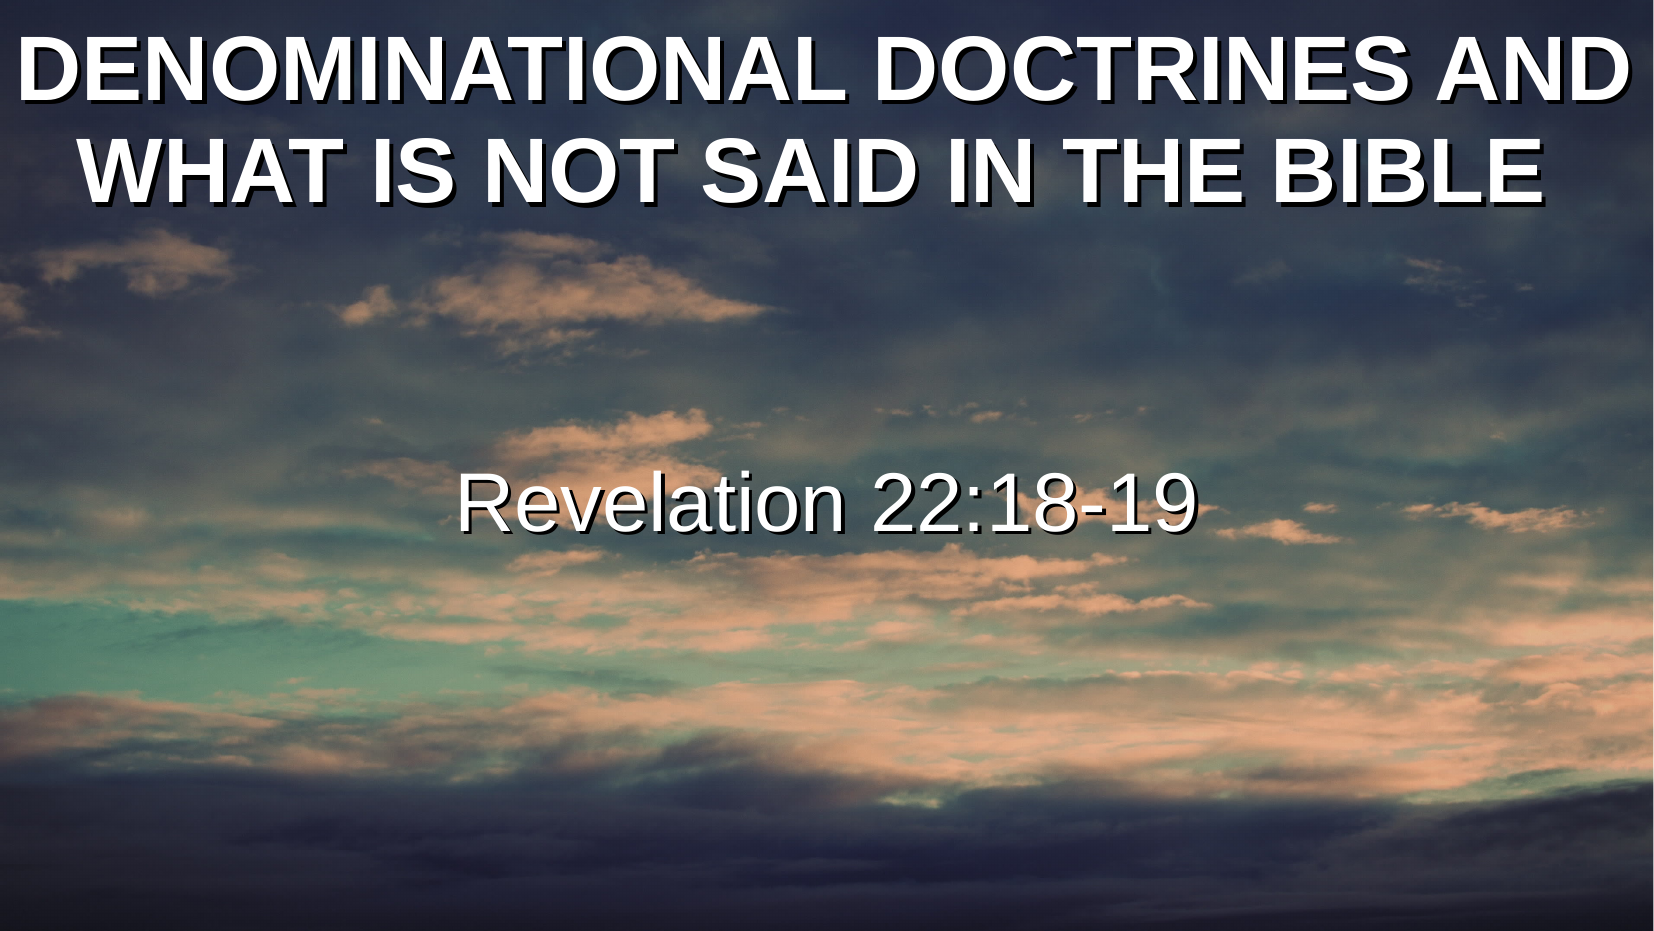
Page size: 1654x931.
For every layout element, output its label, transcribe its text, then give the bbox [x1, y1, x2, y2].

picture [0, 0, 1654, 931]
title DENOMINATIONAL DOCTRINES AND WHAT IS NOT SAID IN THE BIBLE [0, 15, 1651, 226]
subtitle Revelation 22:18-19 [82, 270, 1571, 736]
